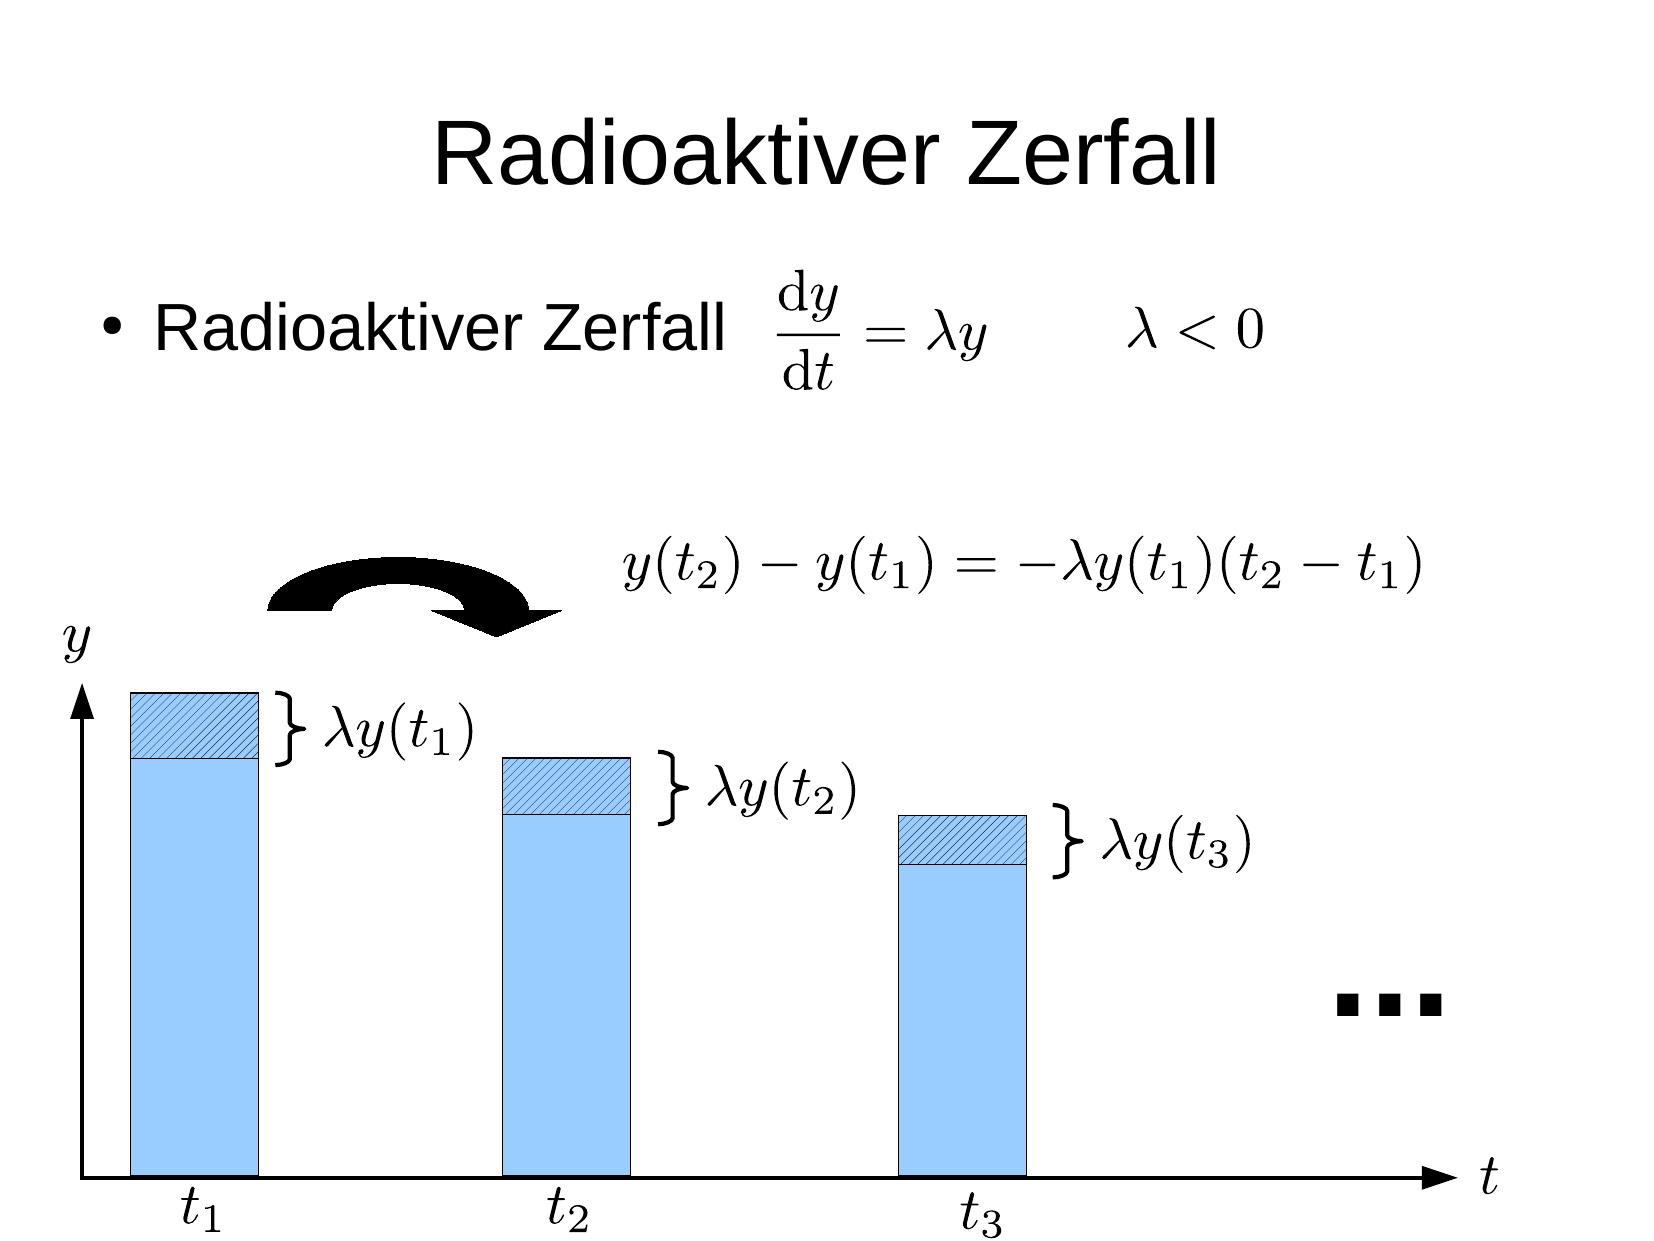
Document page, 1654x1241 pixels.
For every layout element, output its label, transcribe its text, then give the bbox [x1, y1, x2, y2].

text_box ... [1312, 873, 1468, 1056]
text_box [1478, 1157, 1500, 1195]
text_box [321, 702, 478, 761]
text_box [776, 269, 989, 390]
text_box [130, 692, 259, 1176]
text_box [621, 535, 1427, 594]
text_box [959, 1192, 1004, 1239]
text_box [898, 815, 1027, 1176]
text_box [502, 757, 631, 1176]
text_box [704, 761, 861, 820]
list Radioaktiver Zerfall [82, 290, 1571, 1094]
title Radioaktiver Zerfall [82, 56, 1571, 250]
text_box [1124, 306, 1265, 350]
text_box [545, 1186, 591, 1233]
text_box [61, 625, 93, 664]
text_box [179, 1186, 224, 1232]
text_box [1099, 814, 1256, 874]
text_box [267, 557, 562, 637]
